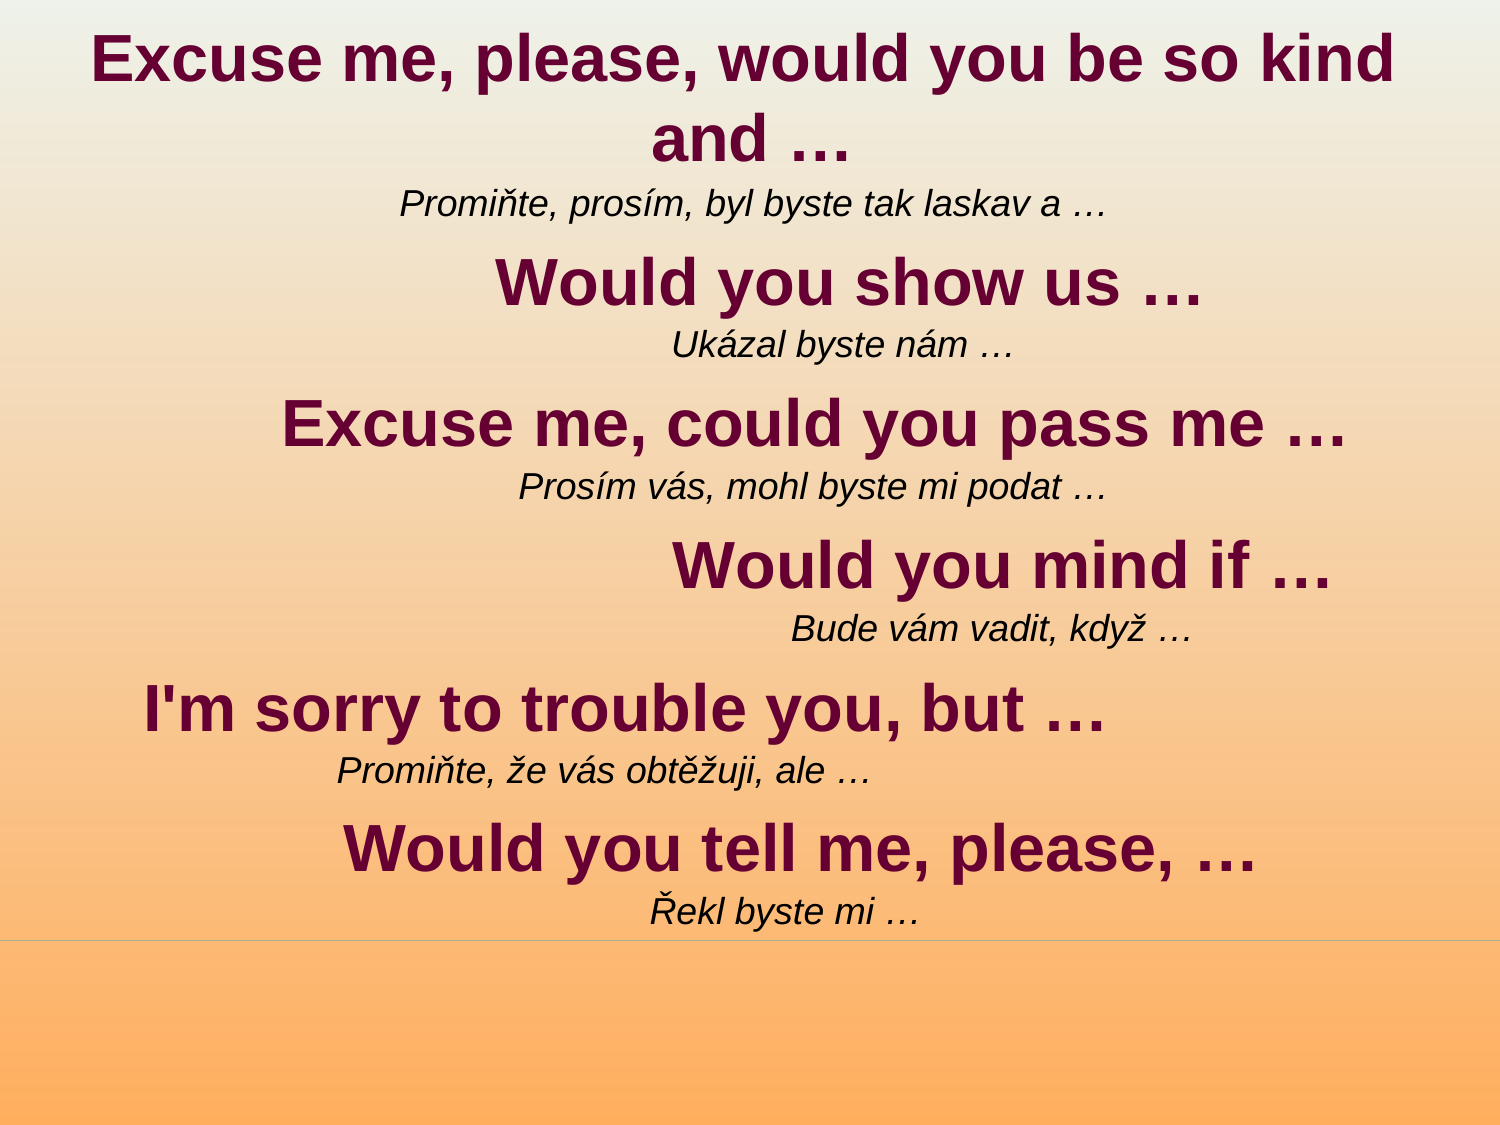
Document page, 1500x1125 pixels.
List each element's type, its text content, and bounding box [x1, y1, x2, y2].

text_box Would you tell me, please, … [328, 797, 1277, 893]
text_box Would you show us … [480, 231, 1222, 327]
text_box Would you mind if … [657, 513, 1351, 610]
text_box Promiňte, že vás obtěžuji, ale … [321, 738, 889, 799]
text_box Excuse me, please, would you be so kind and … [5, 7, 1500, 183]
text_box Excuse me, could you pass me … [266, 372, 1367, 468]
text_box I'm sorry to trouble you, but … [128, 656, 1126, 753]
text_box Řekl byste mi … [634, 879, 938, 941]
text_box Promiňte, prosím, byl byste tak laskav a … [384, 171, 1125, 232]
text_box Prosím vás, mohl byste mi podat … [503, 454, 1125, 516]
text_box Ukázal byste nám … [656, 312, 1032, 372]
text_box Bude vám vadit, když … [775, 596, 1210, 658]
